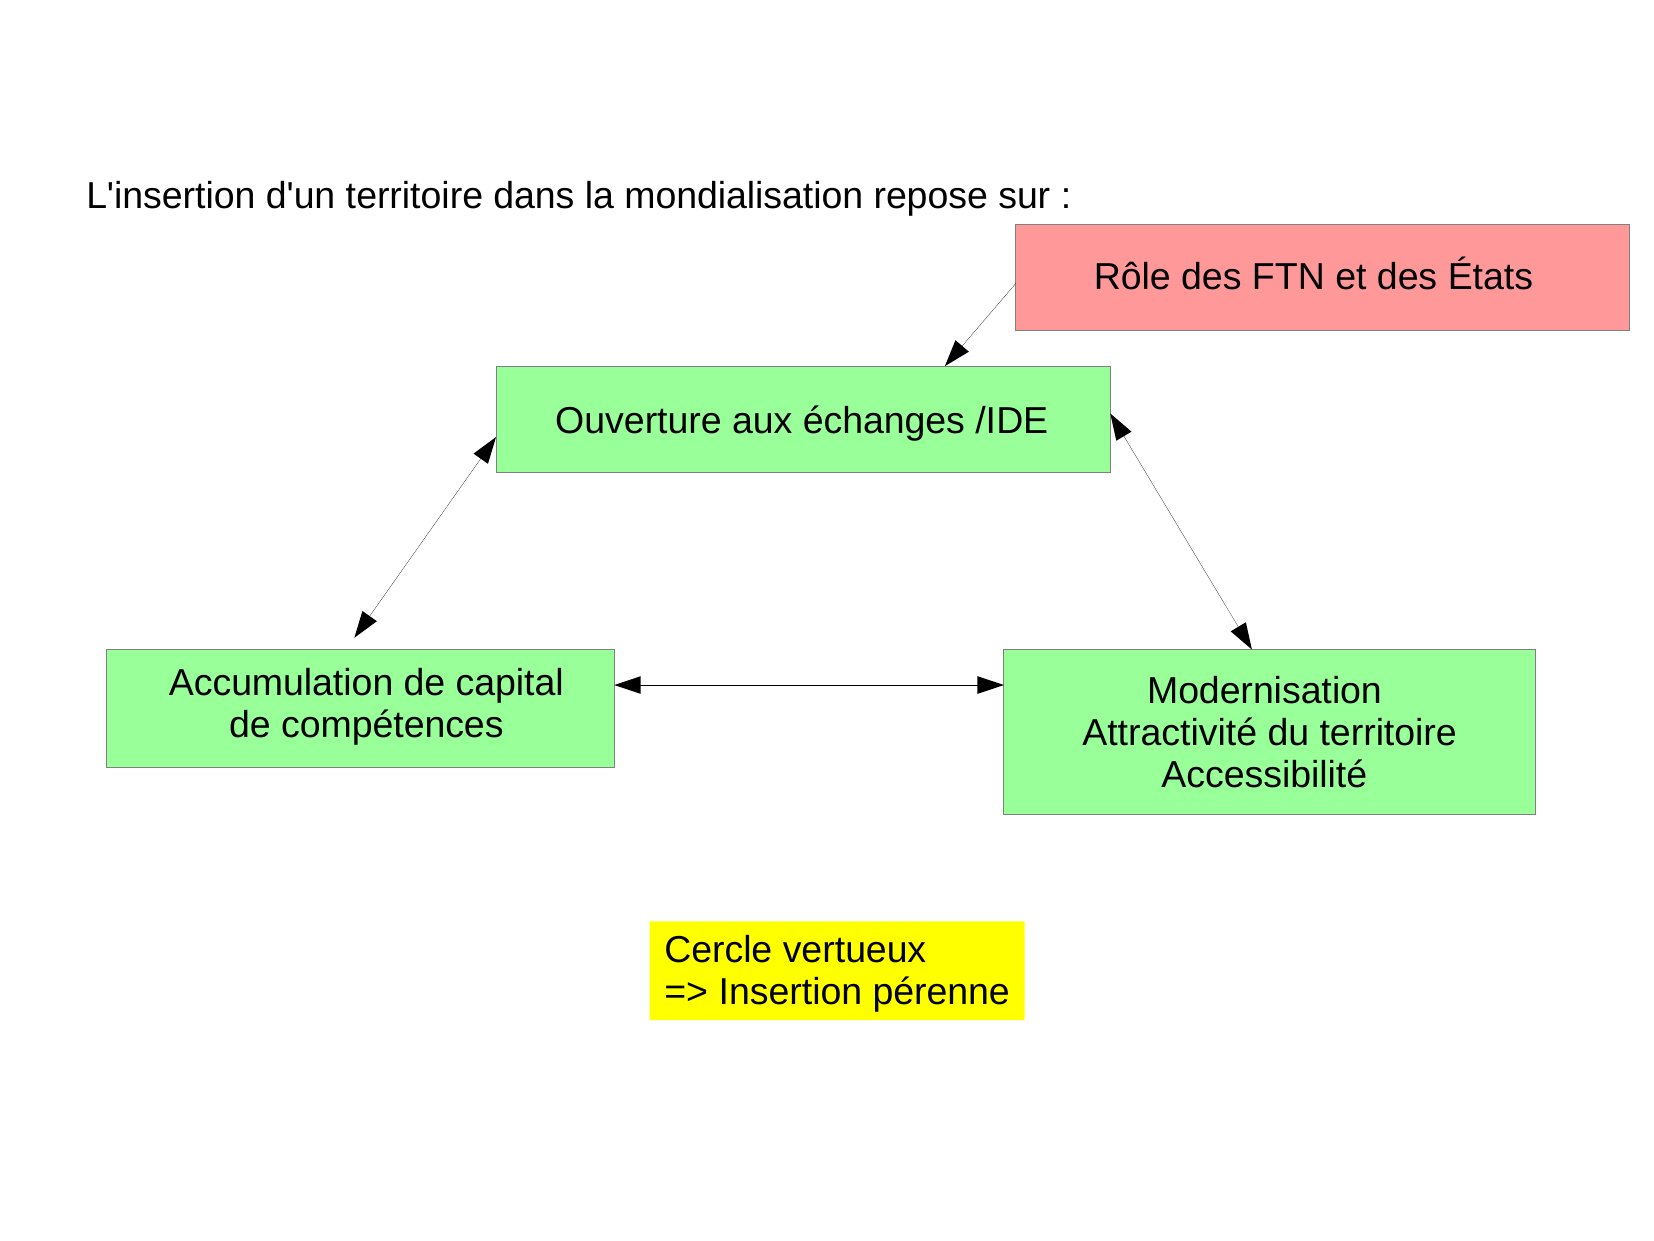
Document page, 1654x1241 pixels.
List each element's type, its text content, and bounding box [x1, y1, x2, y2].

text_box Rôle des FTN et des États [1079, 248, 1560, 305]
text_box Modernisation Attractivité du territoire Accessibilité [1003, 649, 1536, 815]
text_box [1015, 224, 1630, 331]
text_box Cercle vertueux => Insertion pérenne [649, 921, 1025, 1021]
text_box [106, 649, 615, 768]
text_box L'insertion d'un territoire dans la mondialisation repose sur : [71, 167, 1087, 225]
text_box Accumulation de capital de compétences [154, 654, 579, 753]
text_box Ouverture aux échanges /IDE [540, 391, 1063, 449]
text_box [496, 366, 1111, 473]
